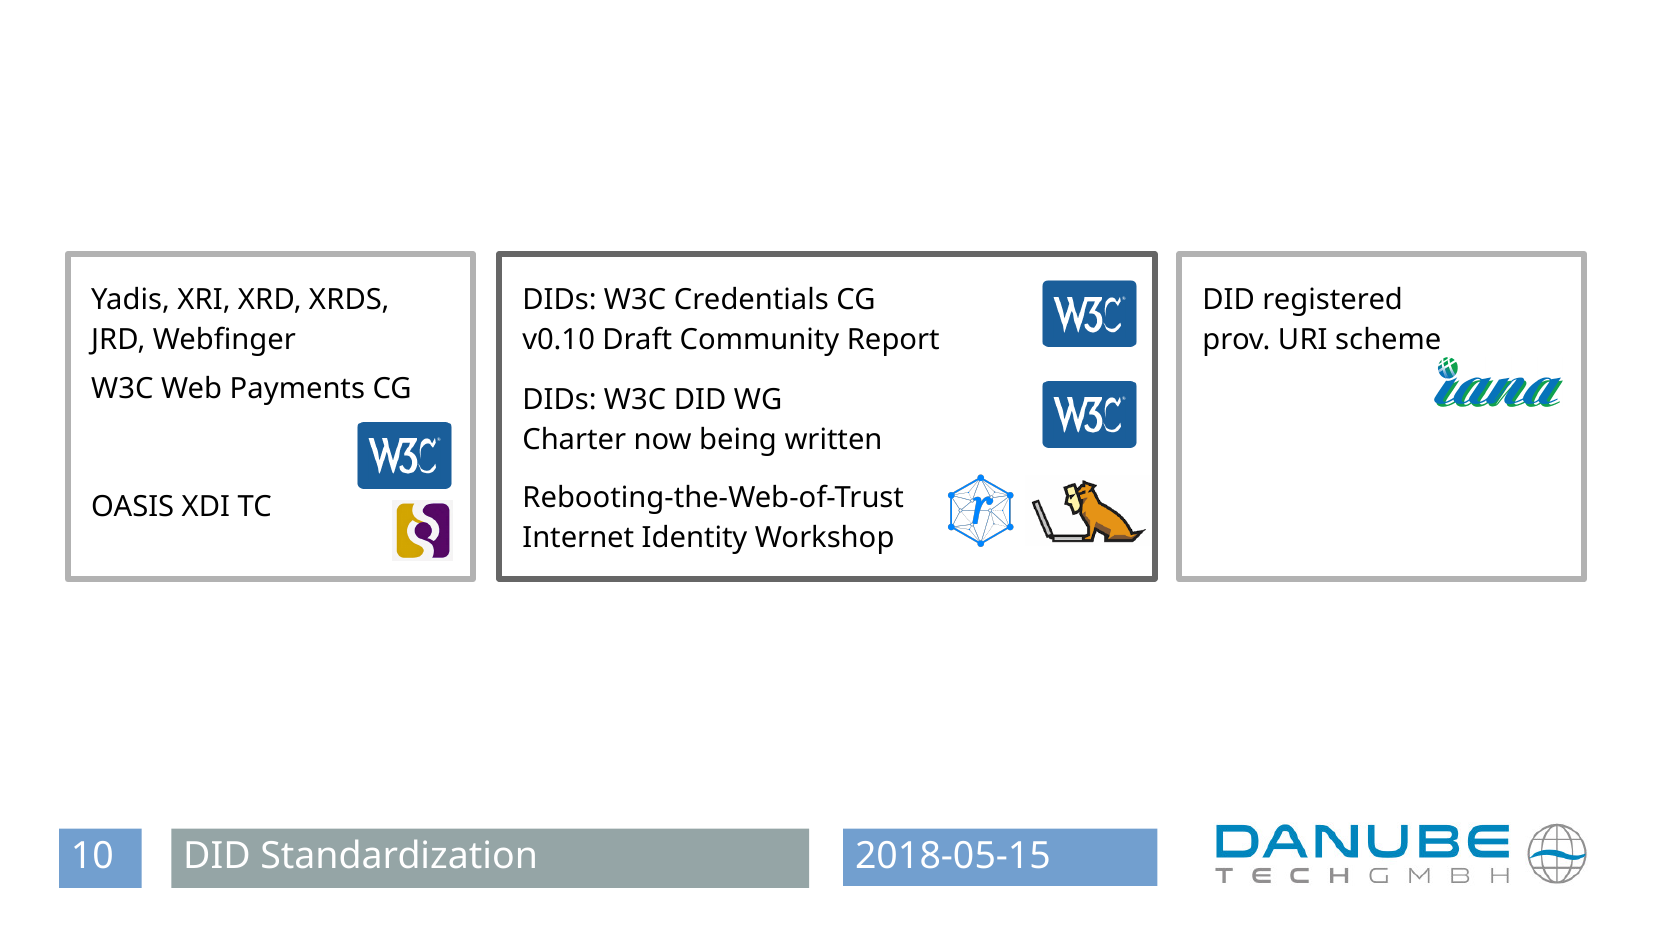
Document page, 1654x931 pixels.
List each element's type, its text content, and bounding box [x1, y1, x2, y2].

text_box OASIS XDI TC [76, 477, 461, 561]
text_box DIDs: W3C Credentials CG v0.10 Draft Community Report [507, 270, 988, 355]
picture [944, 472, 1016, 549]
text_box Rebooting-the-Web-of-Trust Internet Identity Workshop [507, 468, 934, 553]
picture [1434, 357, 1563, 407]
text_box Yadis, XRI, XRD, XRDS, JRD, Webfinger [76, 270, 438, 355]
picture [347, 411, 462, 497]
text_box DIDs: W3C DID WG Charter now being written [507, 371, 922, 455]
picture [1025, 475, 1152, 547]
text_box W3C Web Payments CG [76, 359, 461, 443]
picture [1032, 270, 1147, 355]
picture [1206, 814, 1595, 892]
picture [1032, 370, 1147, 456]
text_box DID registered prov. URI scheme [1187, 270, 1473, 355]
